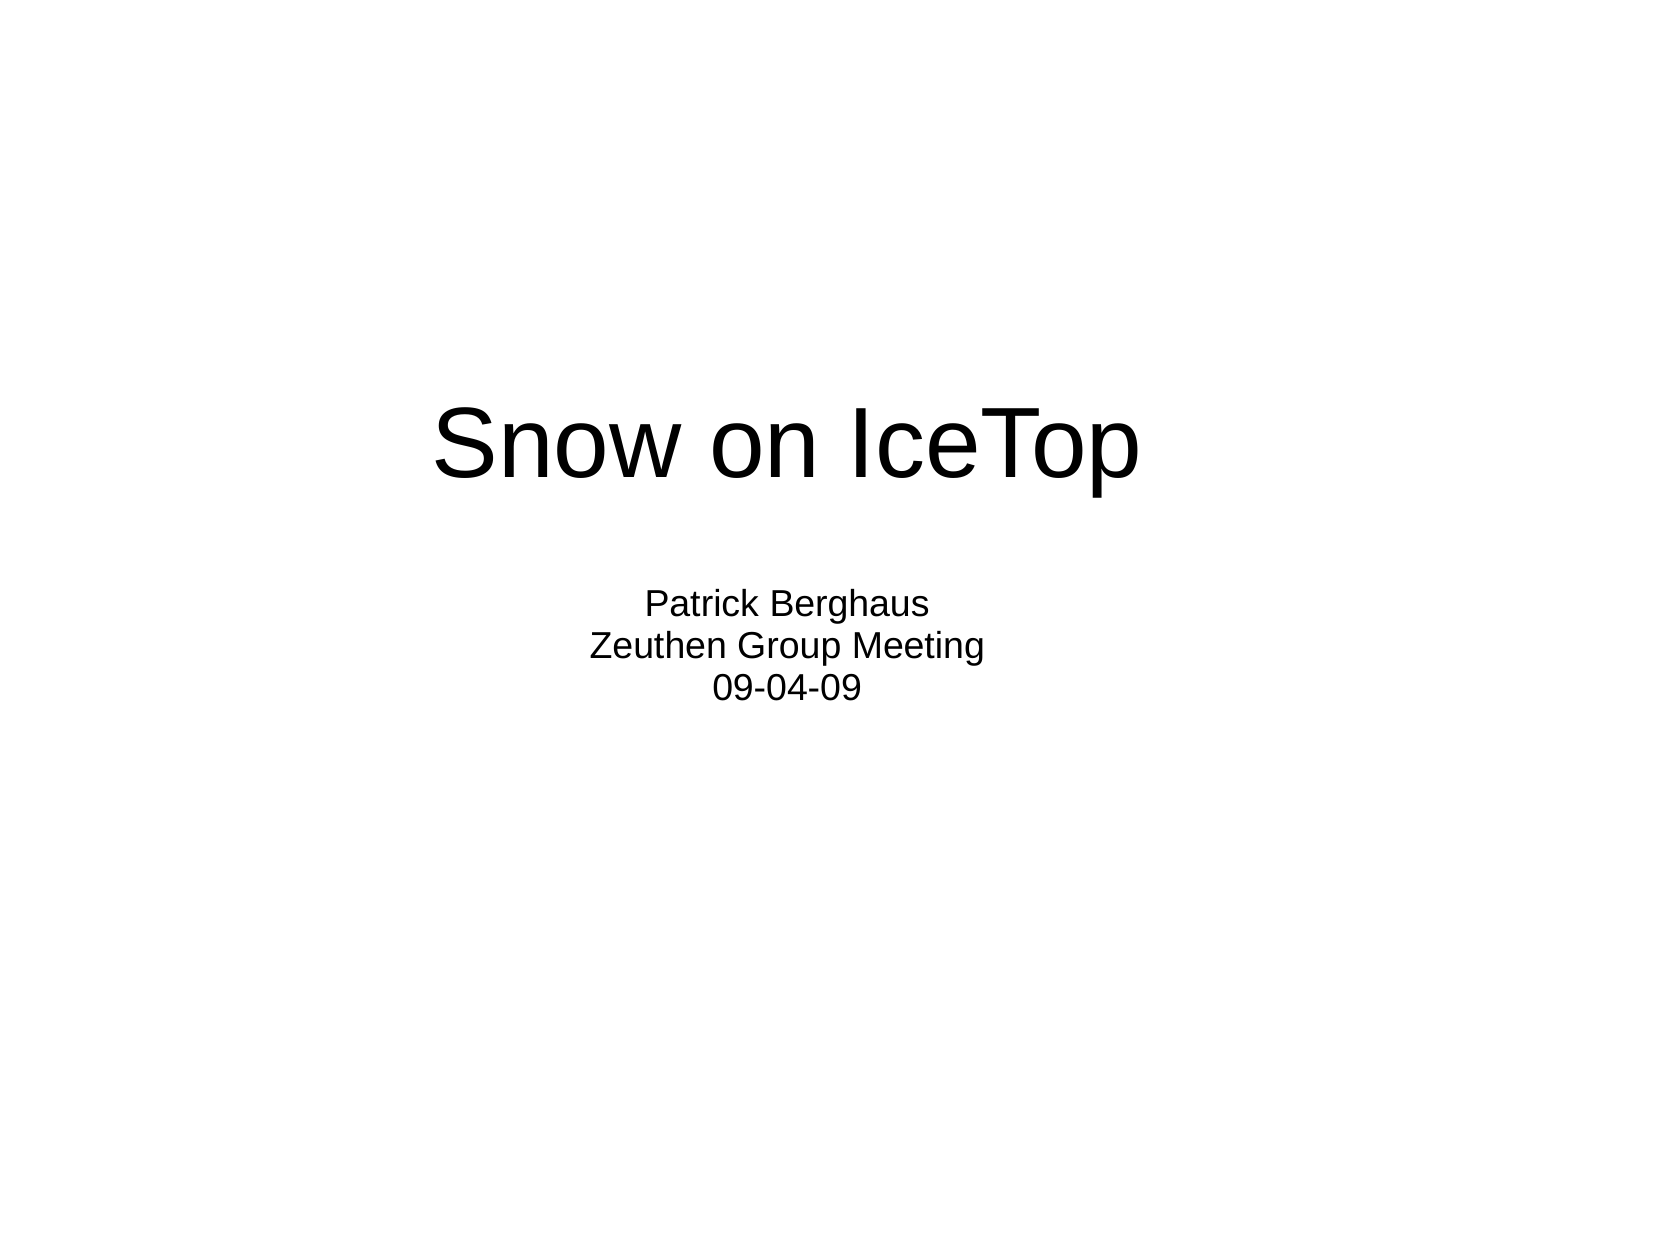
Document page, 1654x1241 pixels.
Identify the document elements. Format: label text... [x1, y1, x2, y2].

text_box Snow on IceTop Patrick Berghaus Zeuthen Group Meeting 09-04-09 [412, 375, 1162, 721]
